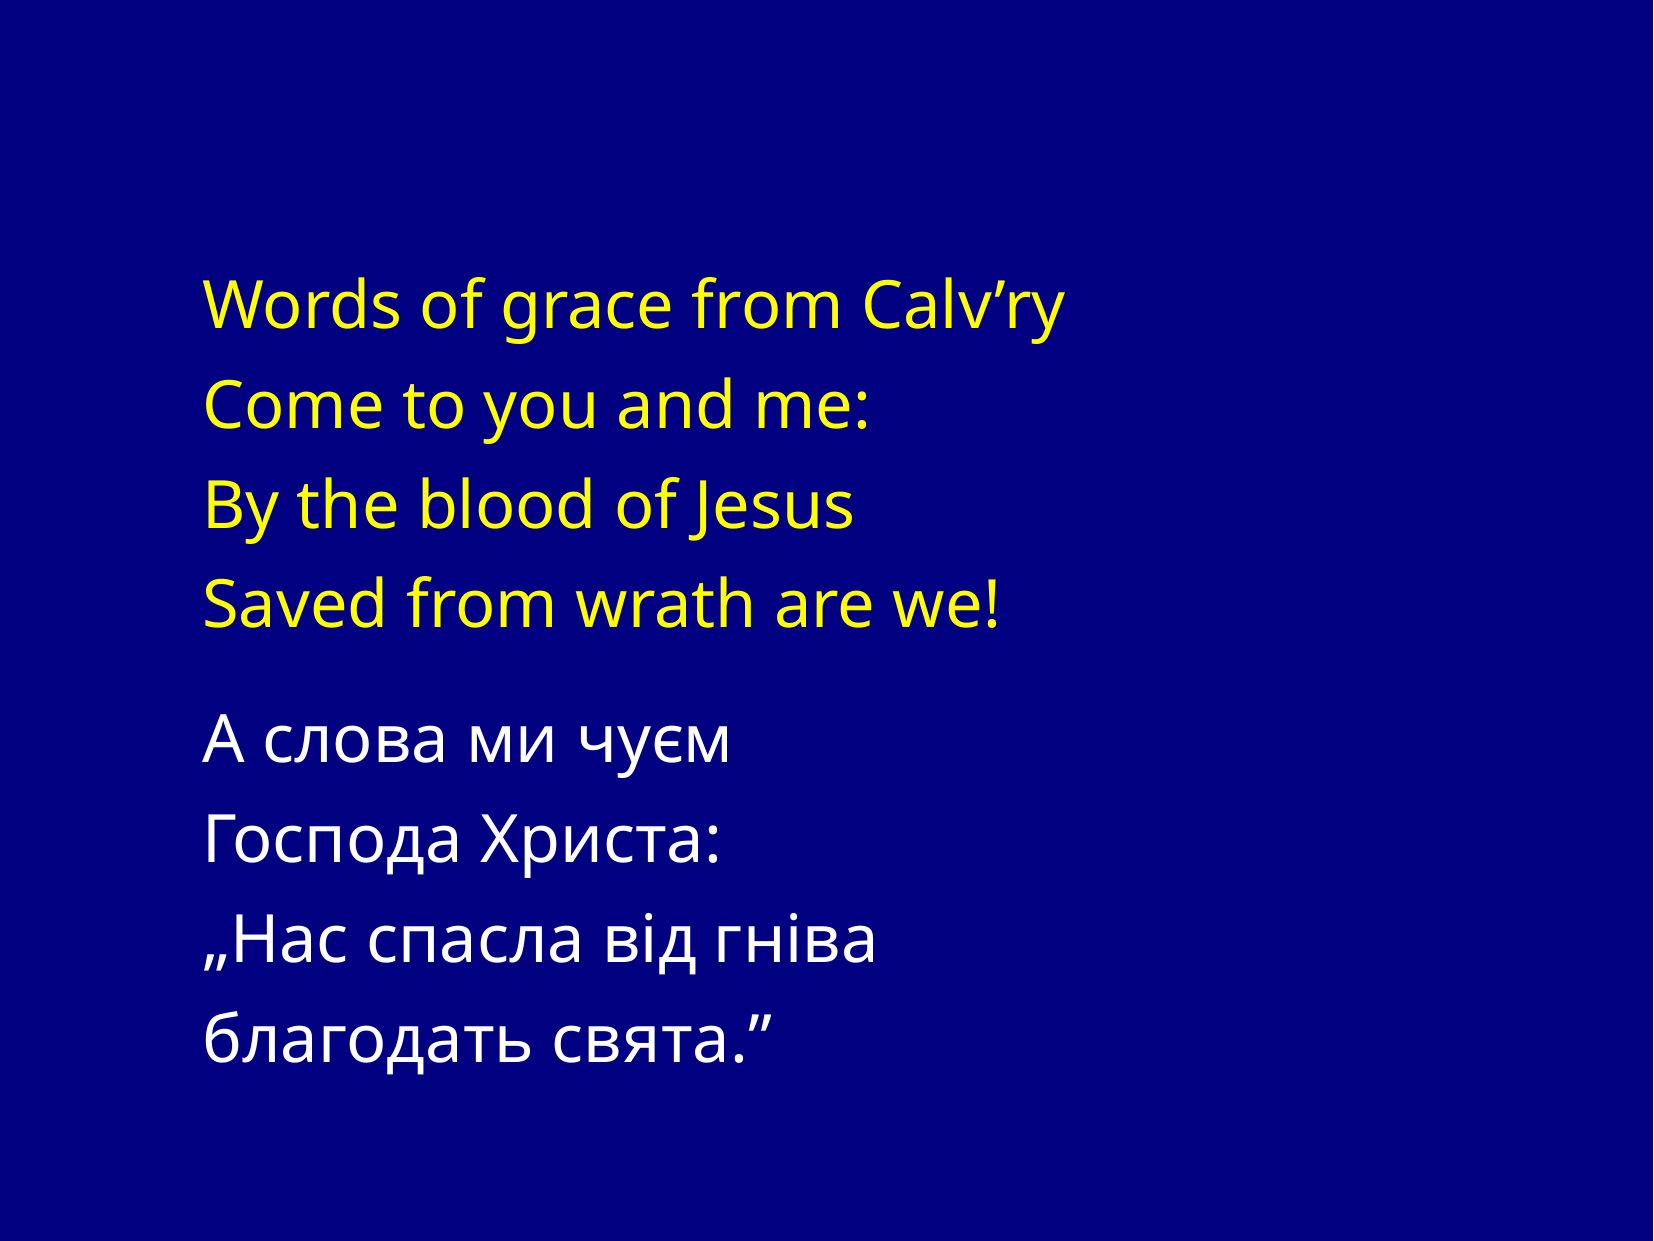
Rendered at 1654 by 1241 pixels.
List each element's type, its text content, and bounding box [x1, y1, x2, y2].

text_box Words of grace from Calv’ry Come to you and me: By the blood of Jesus Saved from wrath are we! [75, 150, 1576, 638]
text_box А слова ми чуєм Господа Христа: „Нас спасла від гніва благодать свята.” [75, 675, 1576, 1163]
